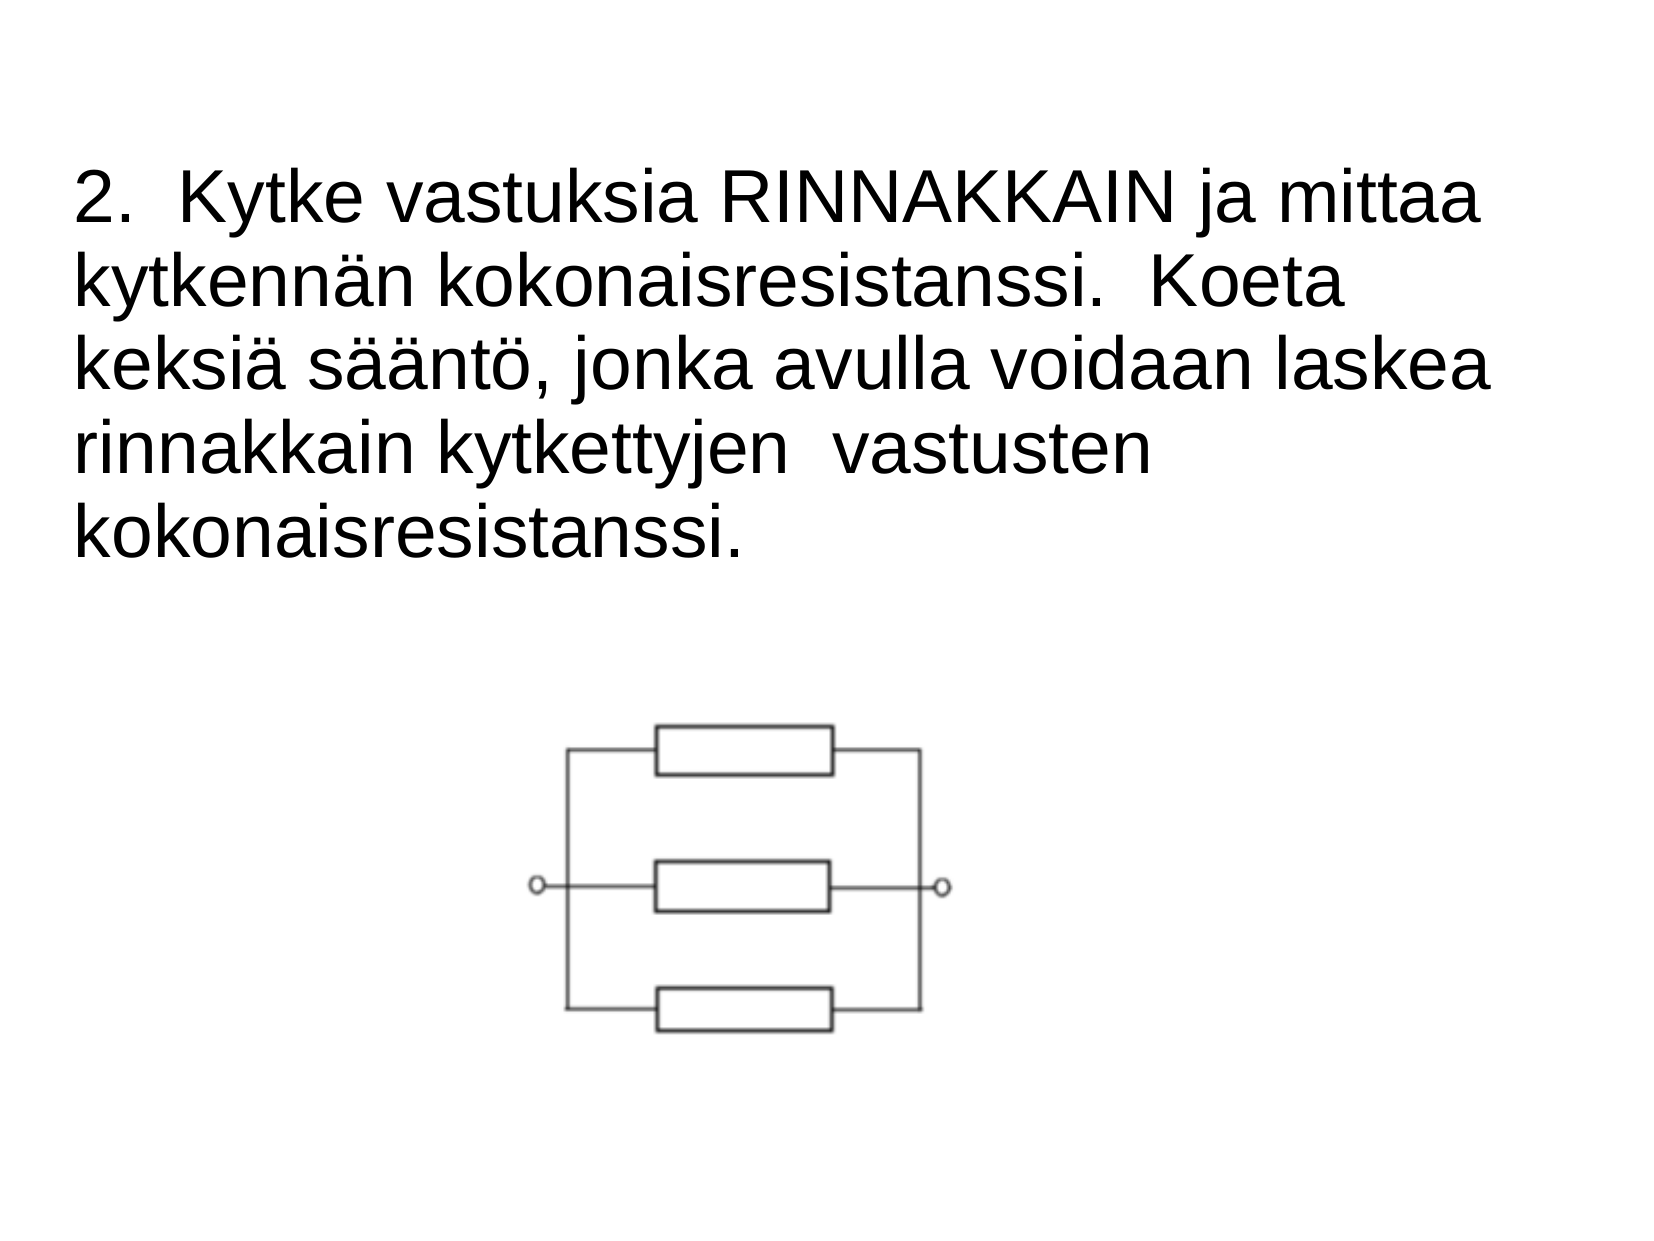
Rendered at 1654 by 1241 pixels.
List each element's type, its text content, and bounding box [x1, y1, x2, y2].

picture [450, 637, 1066, 1138]
text_box 2. Kytke vastuksia RINNAKKAIN ja mittaa kytkennän kokonaisresistanssi. Koeta keksiä sääntö, jonka avulla voidaan laskea rinnakkain kytkettyjen vastusten kokonaisresistanssi. [59, 142, 1571, 662]
